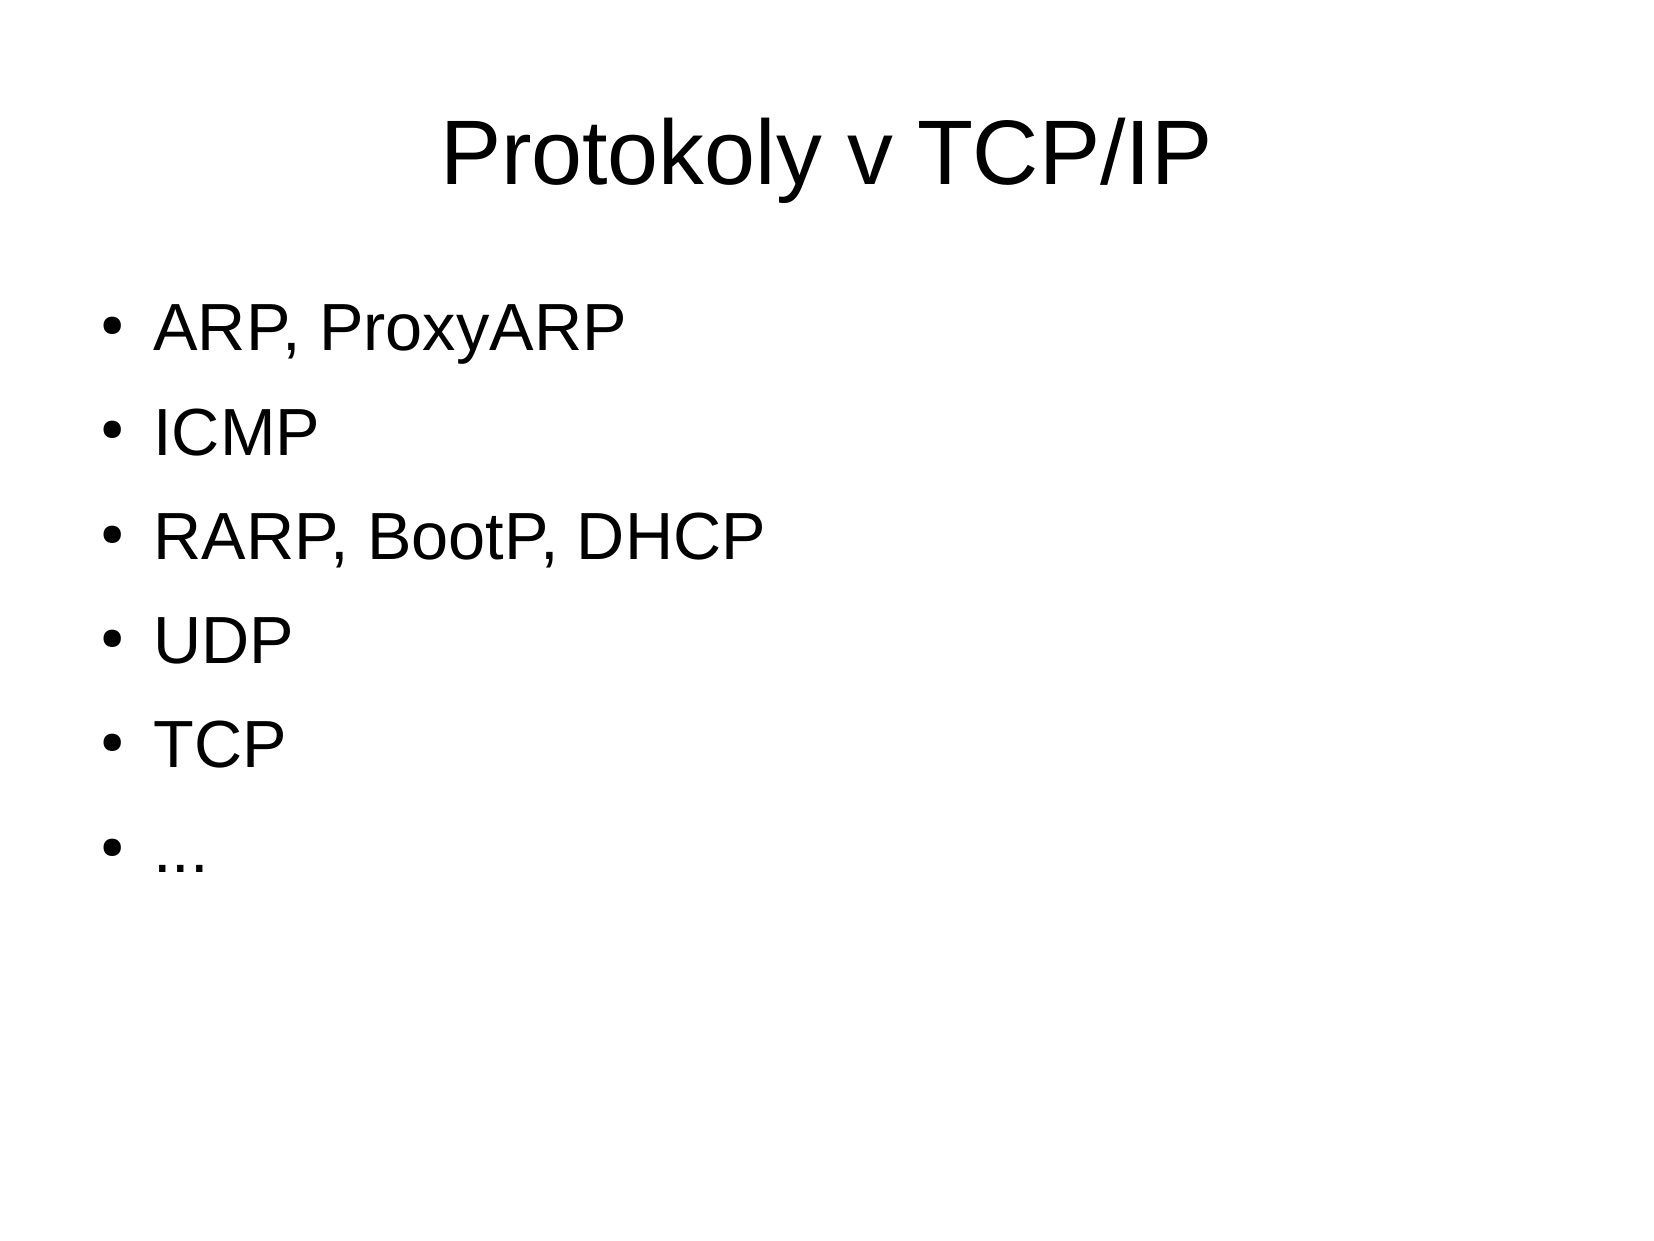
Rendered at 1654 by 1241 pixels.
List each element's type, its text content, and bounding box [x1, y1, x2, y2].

list ARP, ProxyARP ICMP RARP, BootP, DHCP UDP TCP ... [82, 290, 1571, 1010]
title Protokoly v TCP/IP [82, 49, 1571, 257]
